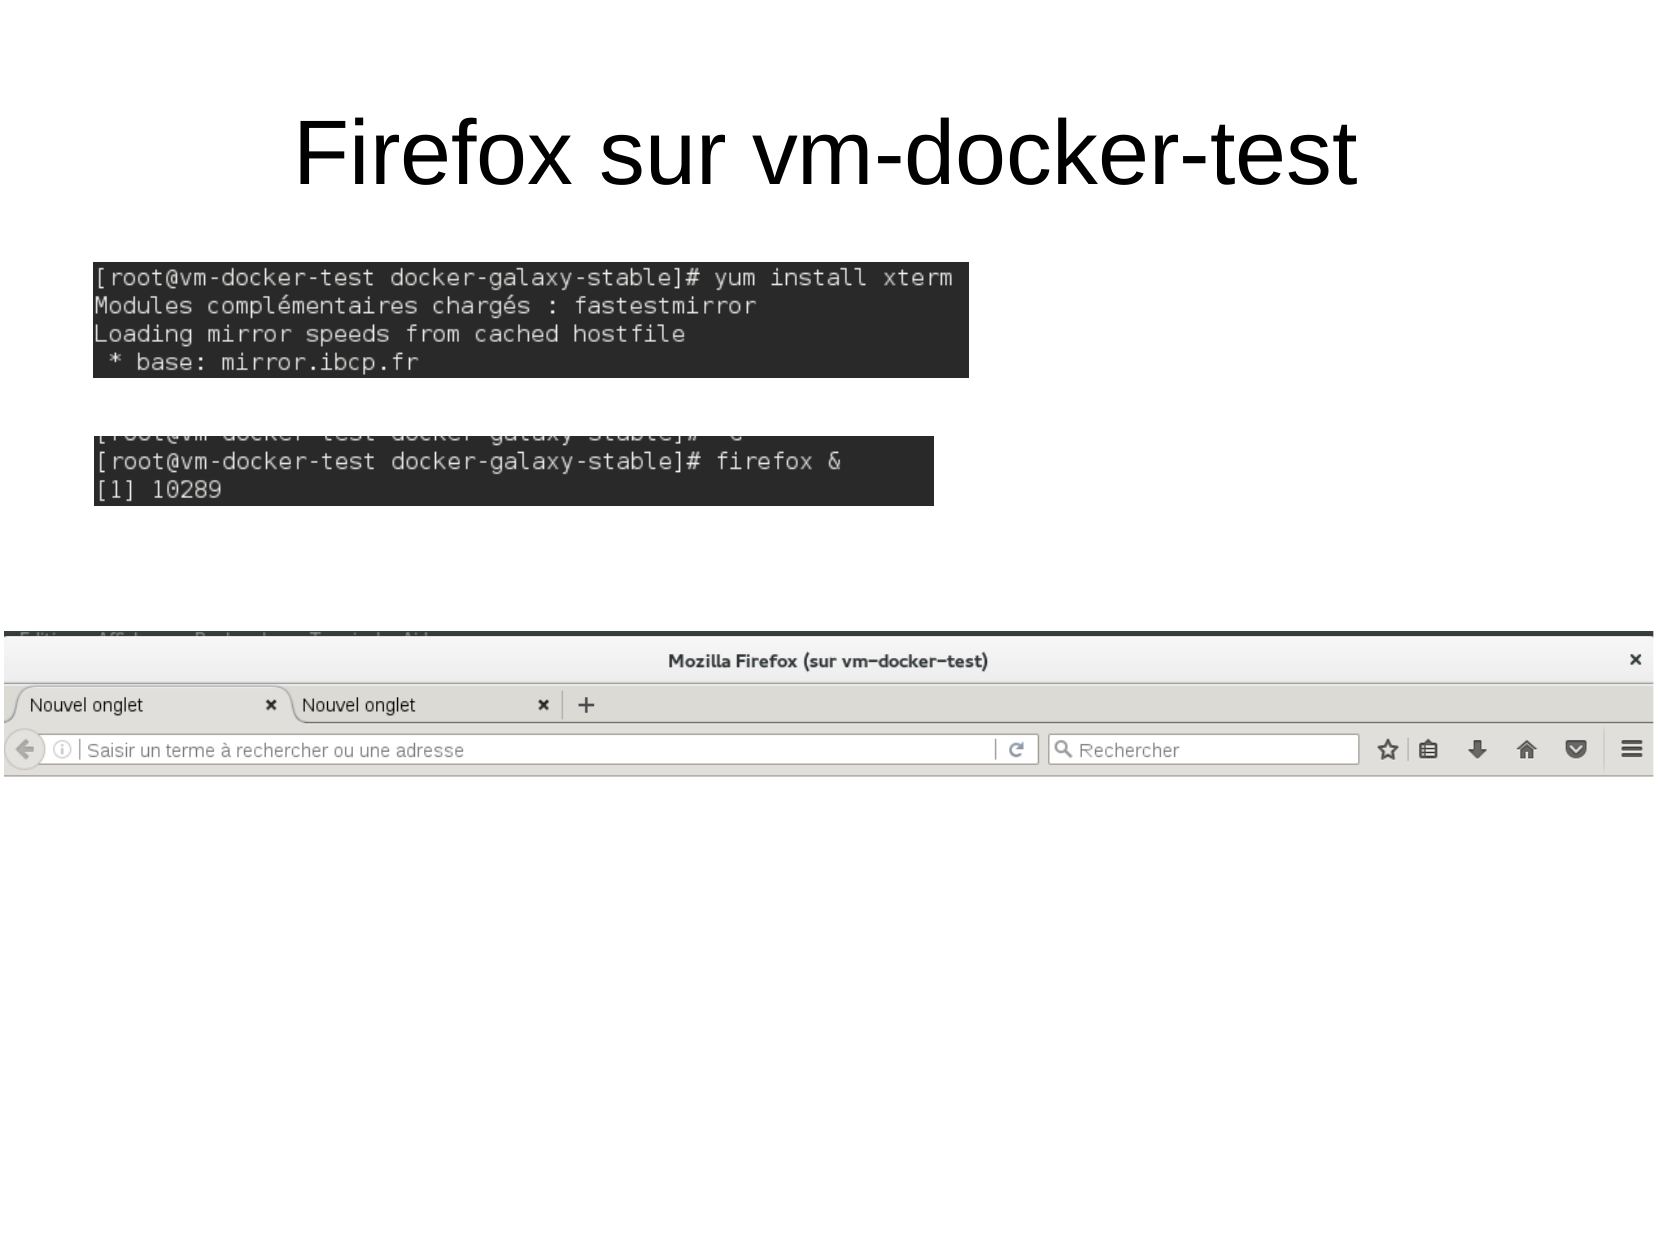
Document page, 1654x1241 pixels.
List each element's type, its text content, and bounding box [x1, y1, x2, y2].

picture [94, 436, 934, 506]
picture [93, 262, 969, 378]
picture [4, 631, 1654, 886]
title Firefox sur vm-docker-test [82, 49, 1571, 257]
